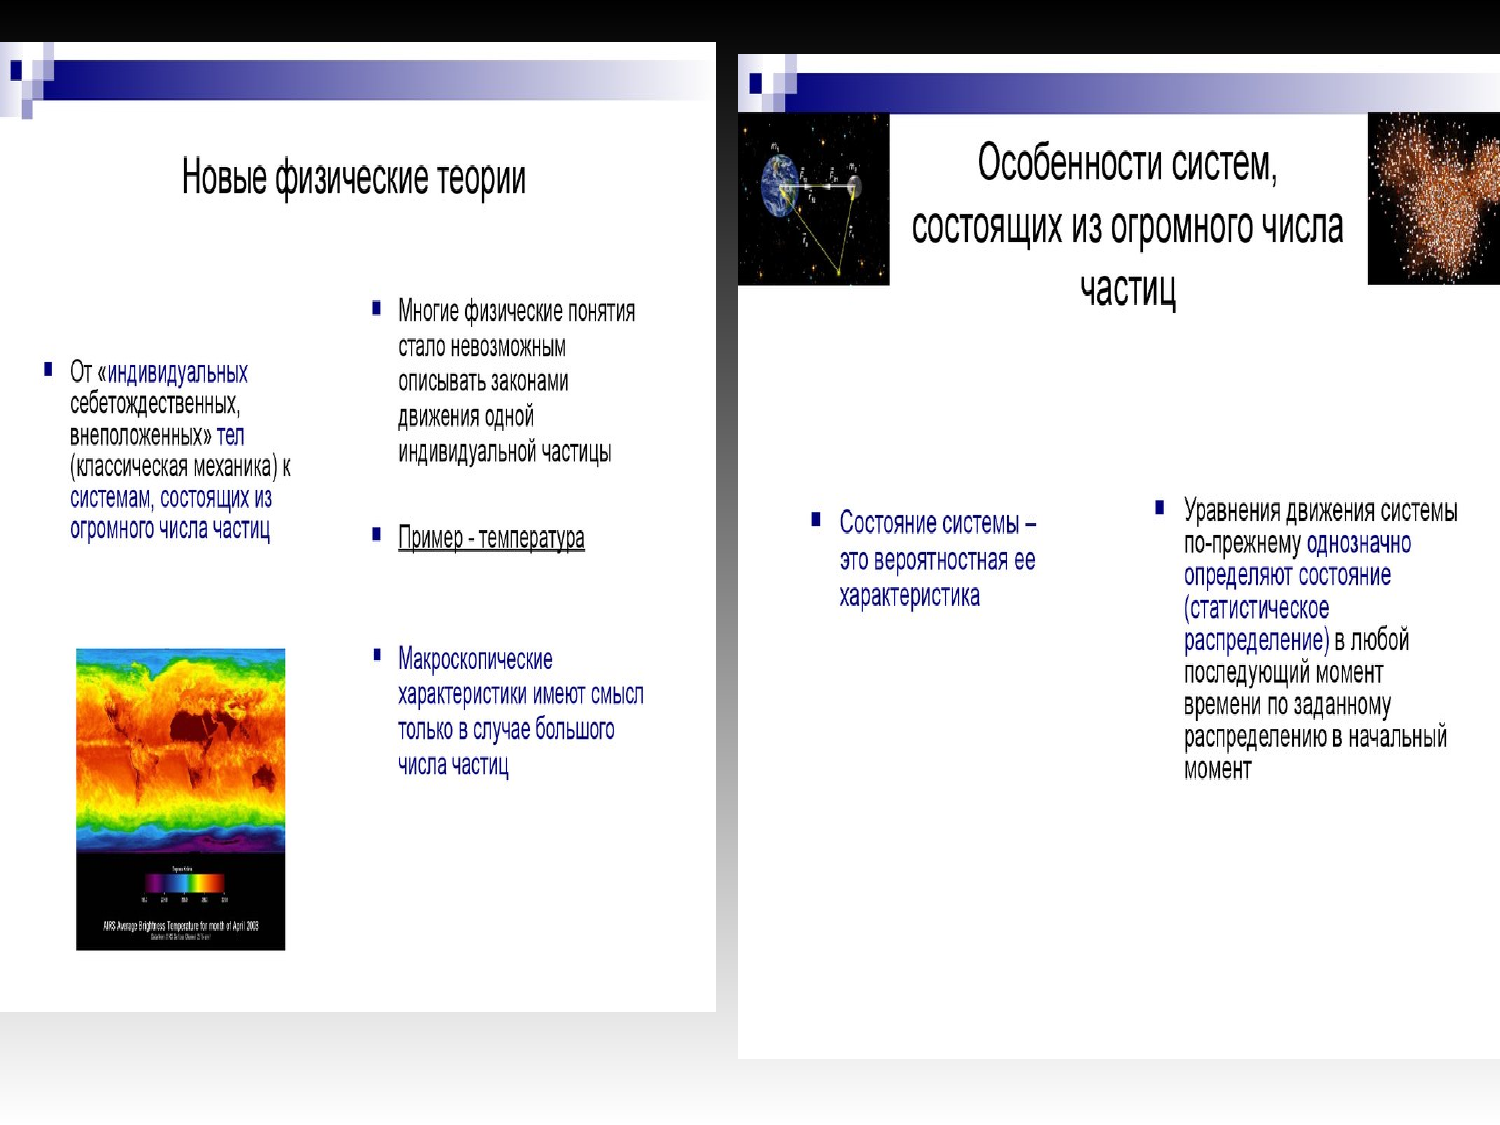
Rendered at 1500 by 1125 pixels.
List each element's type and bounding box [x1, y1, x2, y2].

title [716, 45, 1425, 233]
picture [0, 42, 716, 1013]
picture [738, 54, 1500, 1059]
